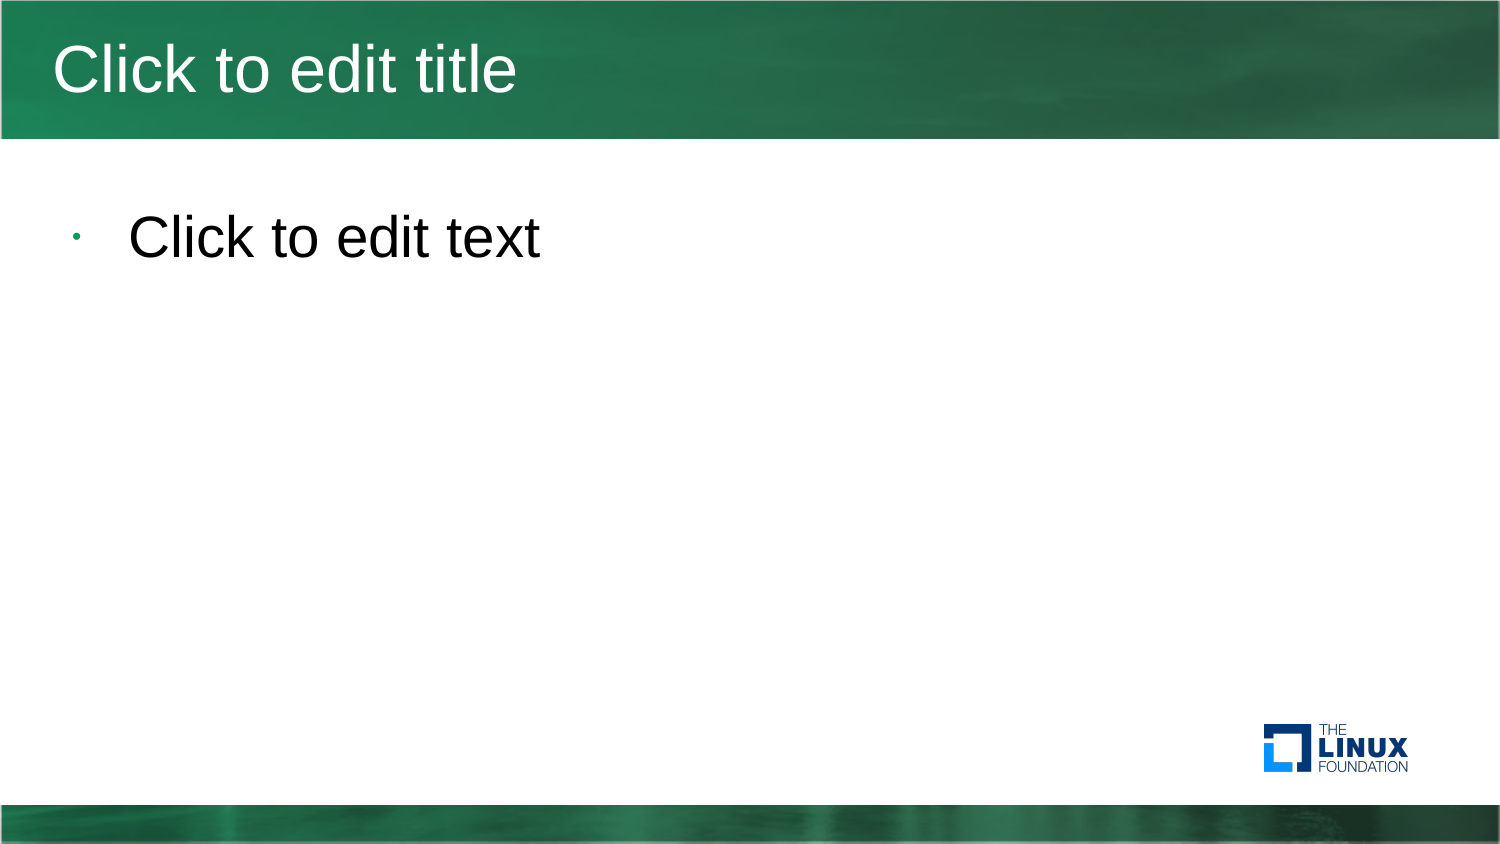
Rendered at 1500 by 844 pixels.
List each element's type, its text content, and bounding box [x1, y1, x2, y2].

title Click to edit title [37, 0, 1414, 140]
list Click to edit text [57, 196, 1235, 754]
